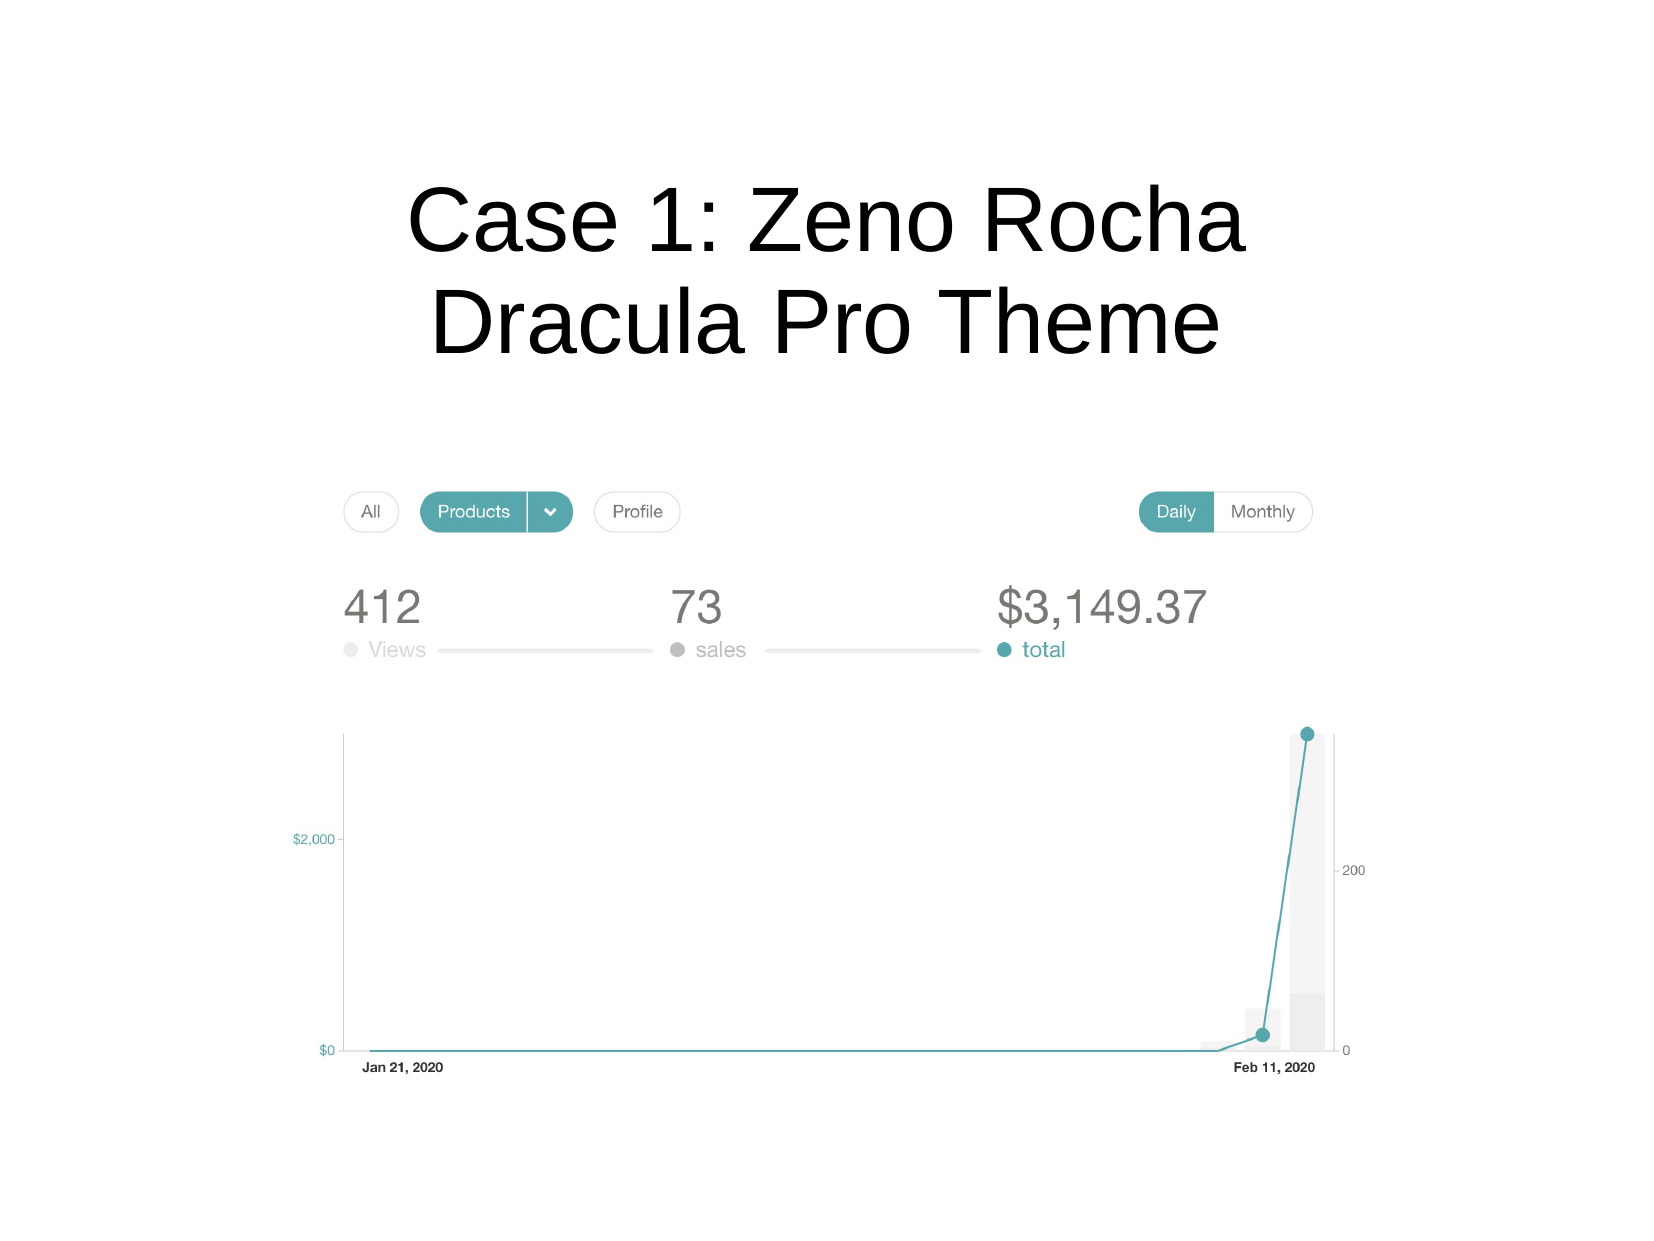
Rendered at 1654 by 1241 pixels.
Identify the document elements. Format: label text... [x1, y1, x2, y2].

title Case 1: Zeno Rocha Dracula Pro Theme [82, 167, 1571, 375]
picture [284, 472, 1376, 1096]
